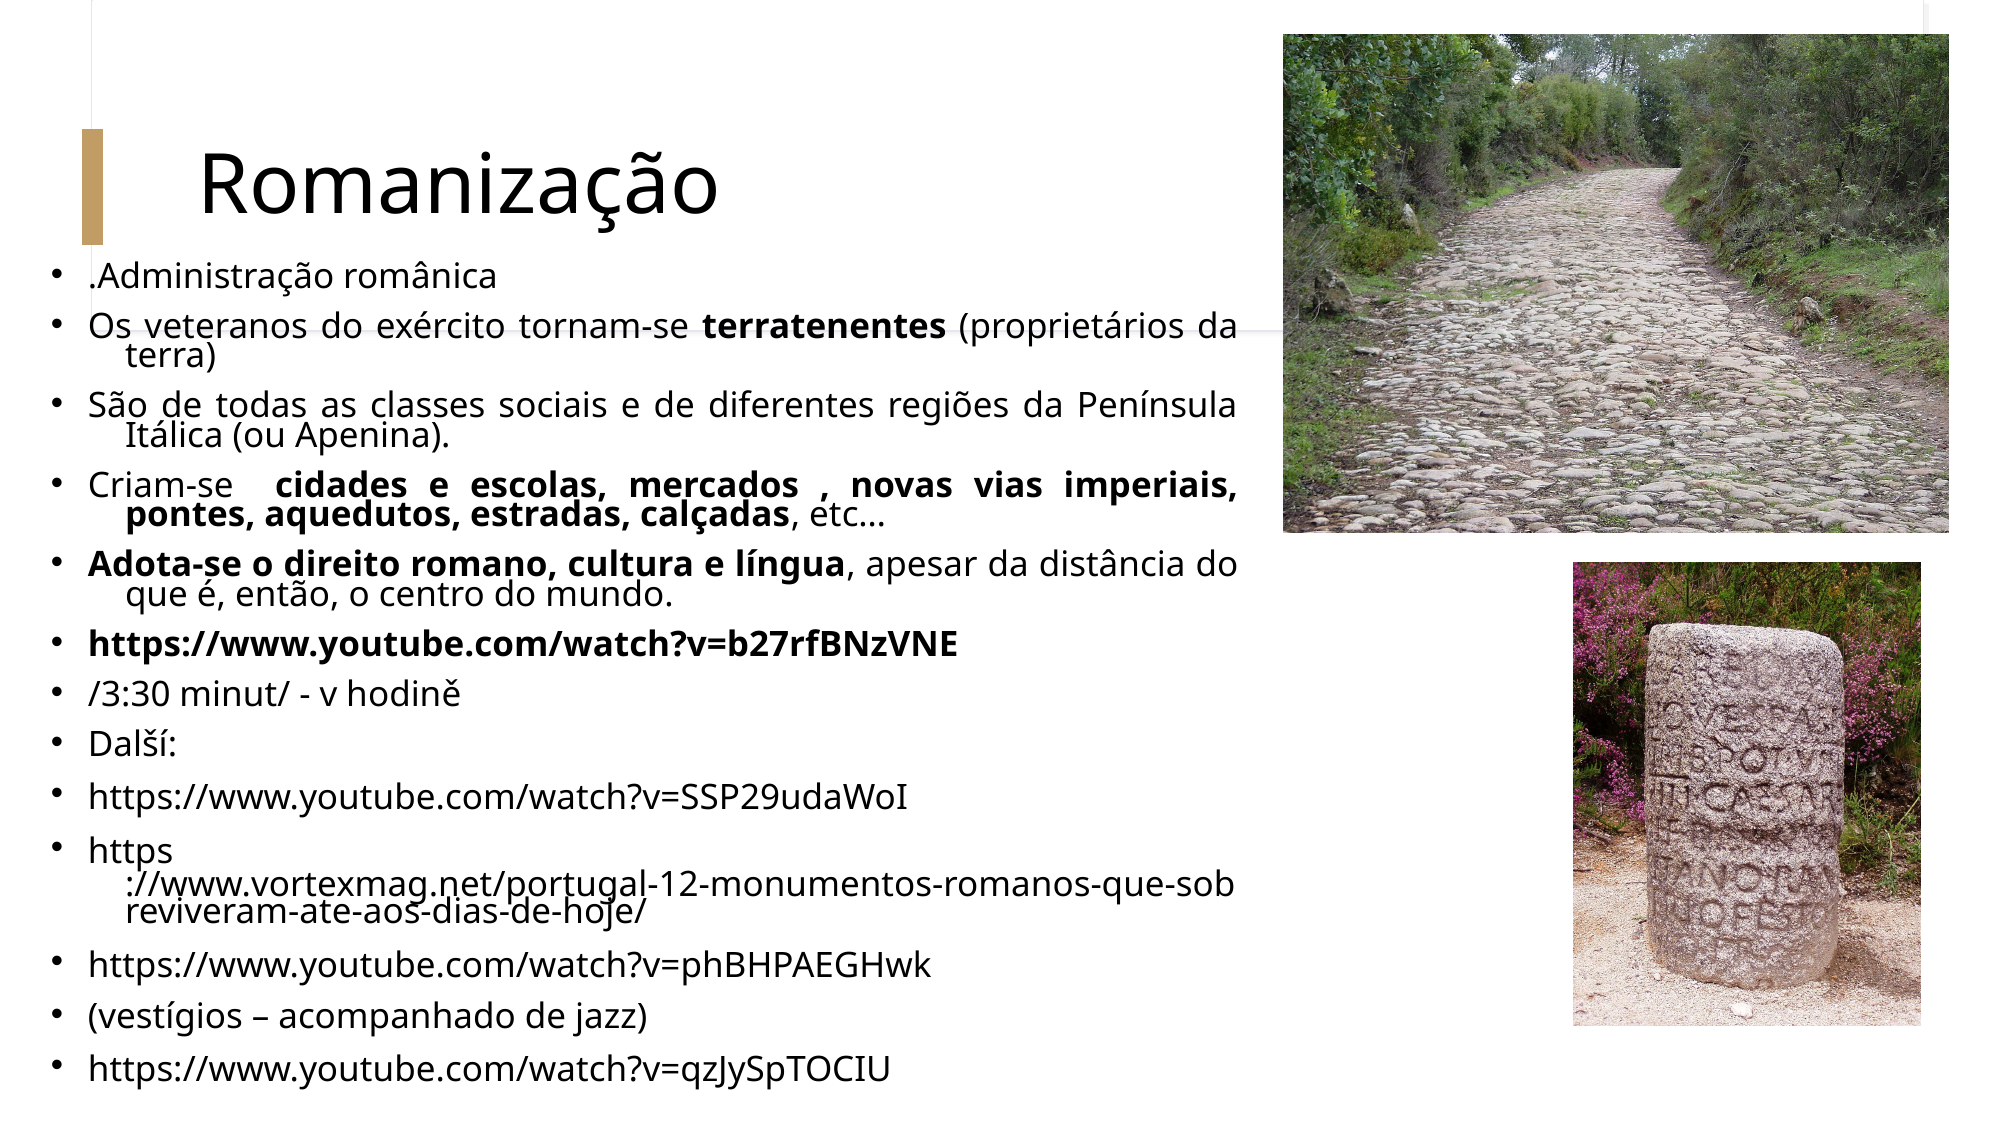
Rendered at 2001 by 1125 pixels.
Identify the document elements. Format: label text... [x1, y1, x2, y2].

list .Administração românica Os veteranos do exército tornam-se terratenentes (proprietários da terra) São de todas as classes sociais e de diferentes regiões da Península Itálica (ou Apenina). Criam-se cidades e escolas, mercados , novas vias imperiais, pontes, aquedutos, estradas, calçadas, etc… Adota-se o direito romano, cultura e língua, apesar da distância do que é, então, o centro do mundo. https://www.youtube.com/watch?v=b27rfBNzVNE /3:30 minut/ - v hodině Další: https://www.youtube.com/watch?v=SSP29udaWoI https://www.vortexmag.net/portugal-12-monumentos-romanos-que-sobreviveram-ate-aos-dias-de-hoje/ https://www.youtube.com/watch?v=phBHPAEGHwk (vestígios – acompanhado de jazz) https://www.youtube.com/watch?v=qzJySpTOCIU [35, 257, 1254, 1077]
picture [1283, 34, 1949, 533]
picture [1573, 562, 1921, 1026]
title Romanização [183, 90, 1283, 284]
